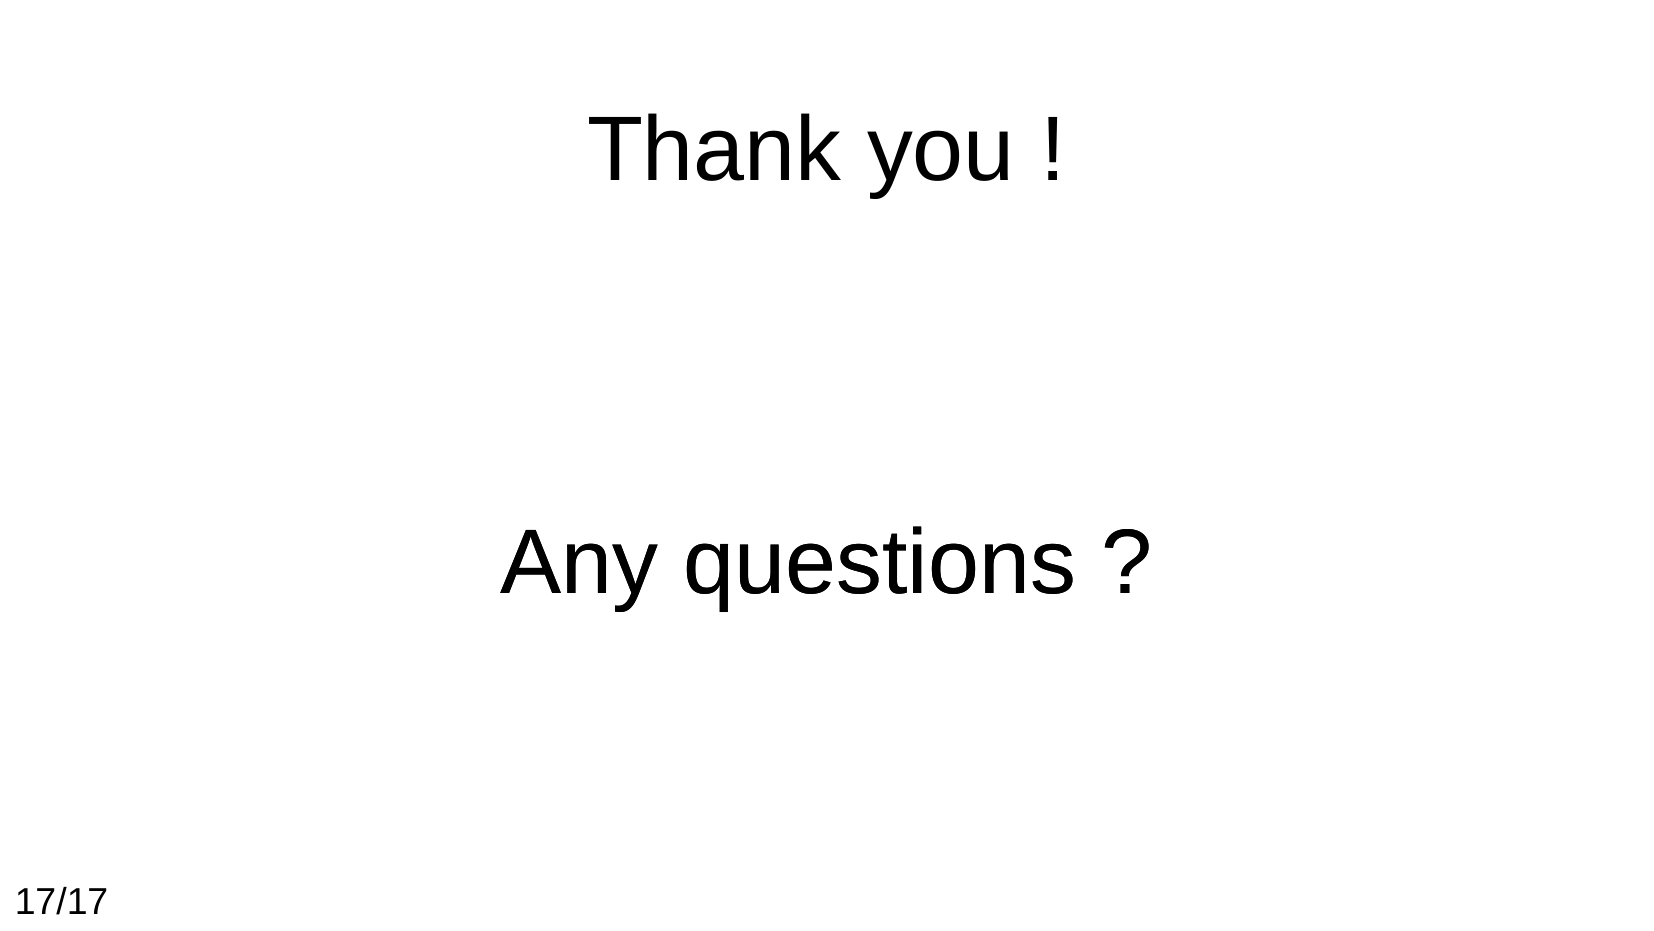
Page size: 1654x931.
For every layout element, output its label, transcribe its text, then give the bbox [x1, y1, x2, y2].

title Thank you ! [82, 71, 1571, 227]
text_box <numéro>/17 [0, 873, 296, 931]
title Any questions ? [82, 484, 1571, 640]
